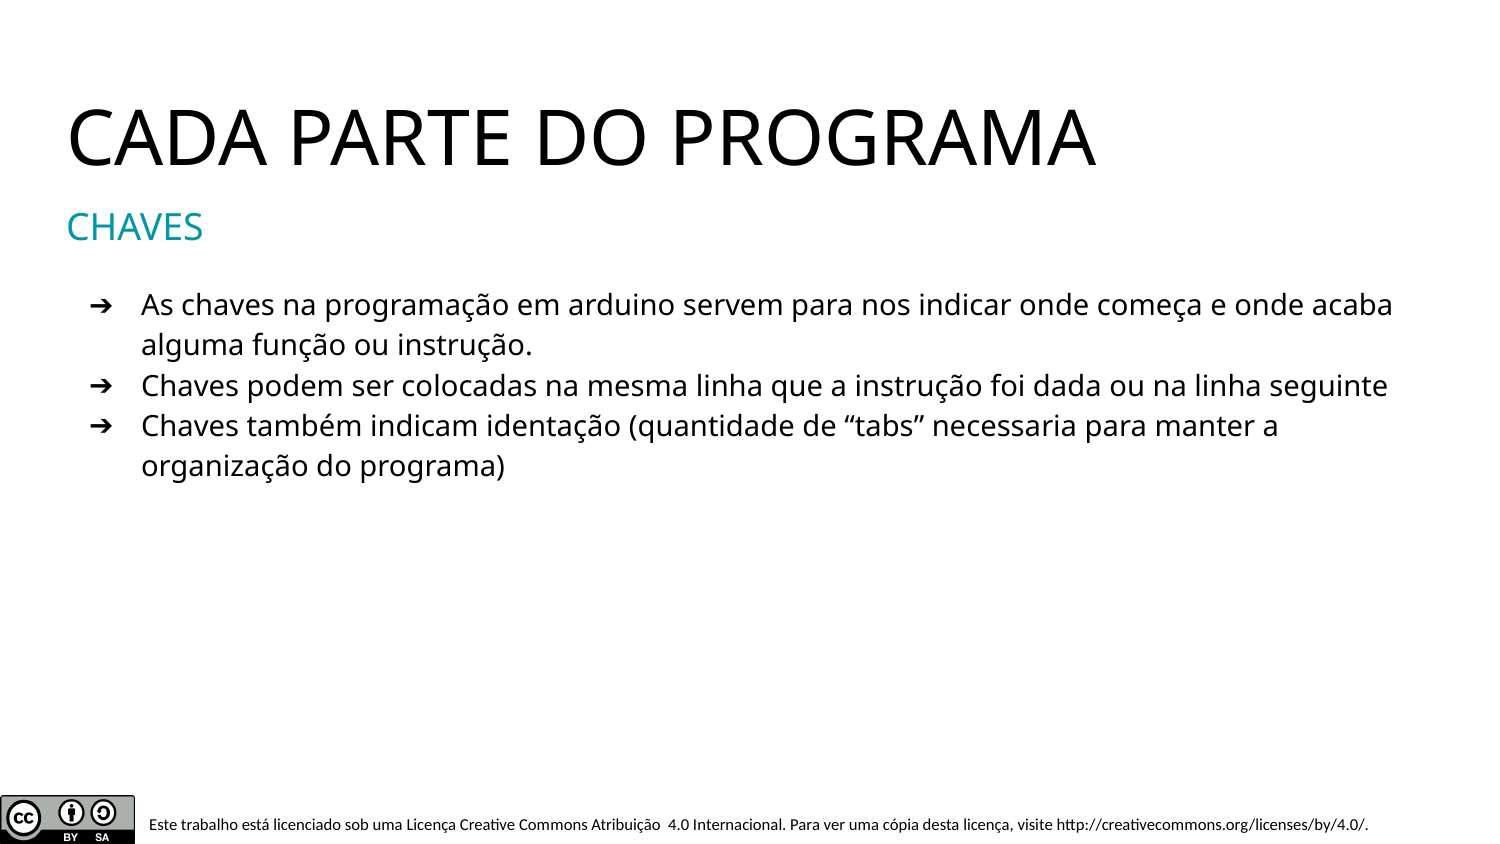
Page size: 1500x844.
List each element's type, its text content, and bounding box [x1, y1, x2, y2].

text_box Este trabalho está licenciado sob uma Licença Creative Commons Atribuição 4.0 Internacional. Para ver uma cópia desta licença, visite http://creativecommons.org/licenses/by/4.0/. [135, 795, 1500, 844]
list As chaves na programação em arduino servem para nos indicar onde começa e onde acaba alguma função ou instrução. Chaves podem ser colocadas na mesma linha que a instrução foi dada ou na linha seguinte Chaves também indicam identação (quantidade de “tabs” necessaria para manter a organização do programa) [51, 282, 1449, 750]
title CHAVES [51, 187, 1449, 282]
title CADA PARTE DO PROGRAMA [51, 72, 1449, 167]
picture [0, 795, 135, 844]
